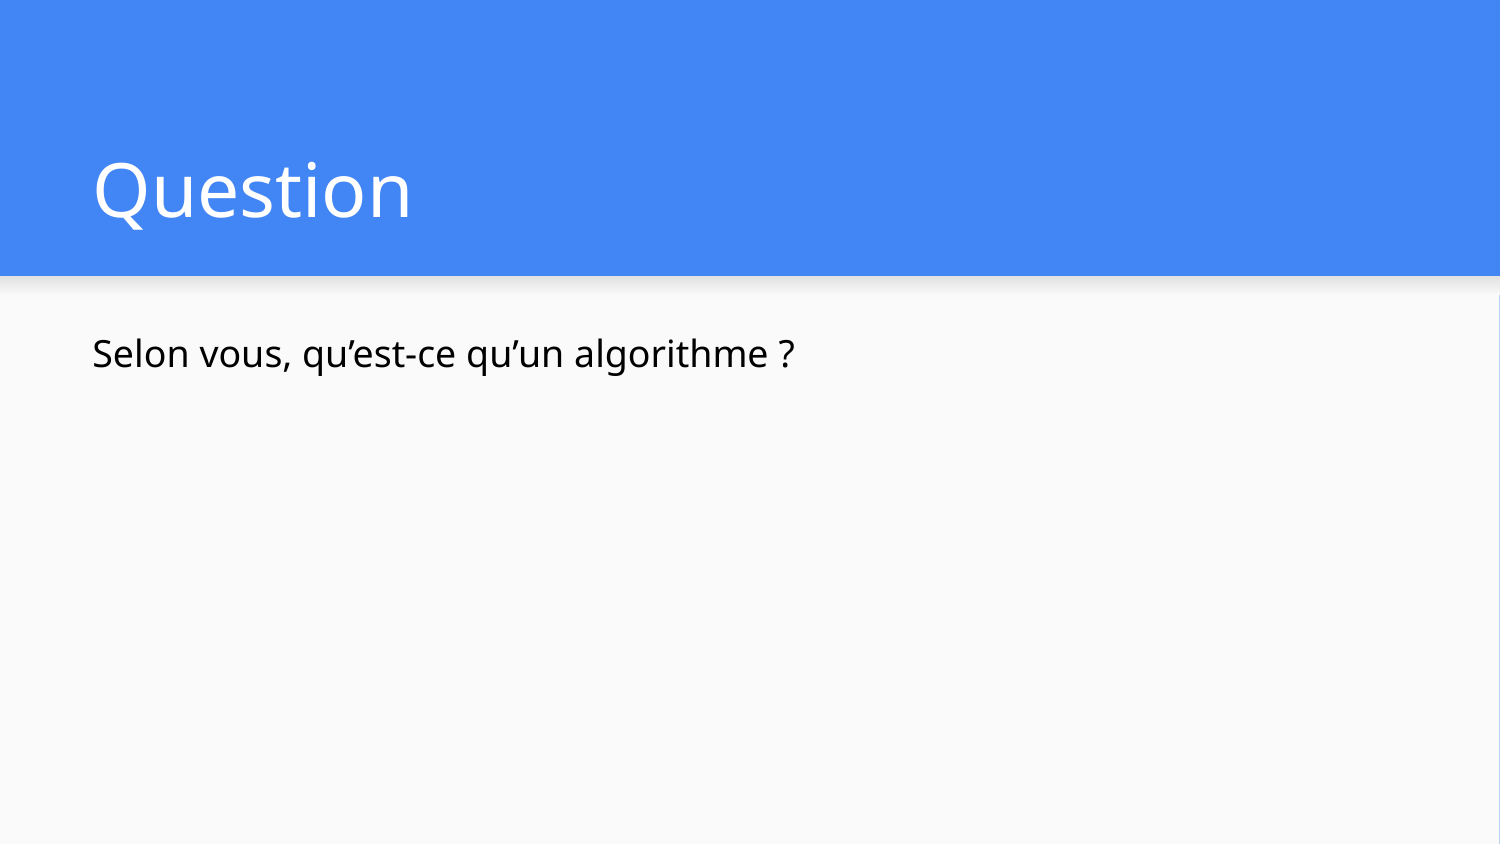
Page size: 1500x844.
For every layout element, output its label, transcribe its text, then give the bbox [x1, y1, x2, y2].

list Selon vous, qu’est-ce qu’un algorithme ? [77, 314, 1427, 760]
title Question [77, 121, 1427, 248]
